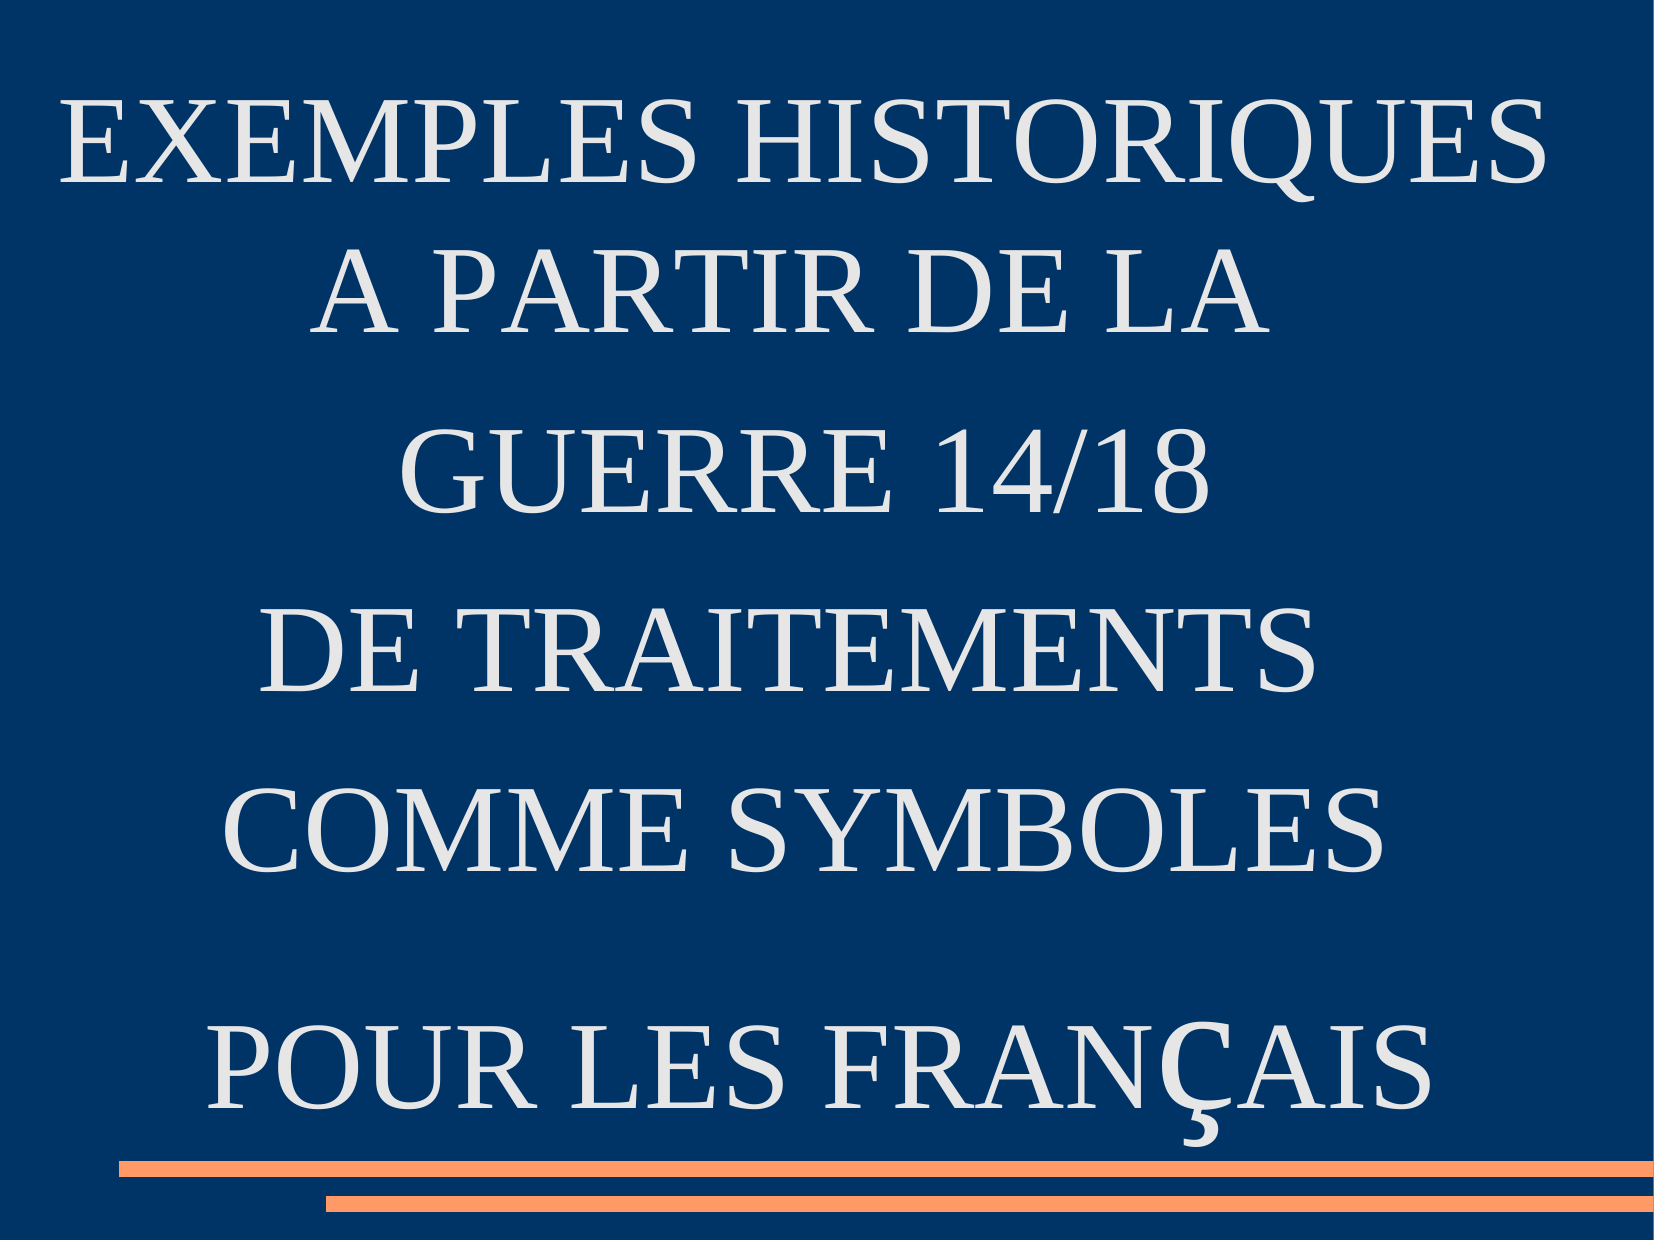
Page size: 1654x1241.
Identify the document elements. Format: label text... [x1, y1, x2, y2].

subtitle EXEMPLES HISTORIQUES A PARTIR DE LA GUERRE 14/18 DE TRAITEMENTS COMME SYMBOLES POUR LES FRANçAIS [0, 53, 1611, 1151]
